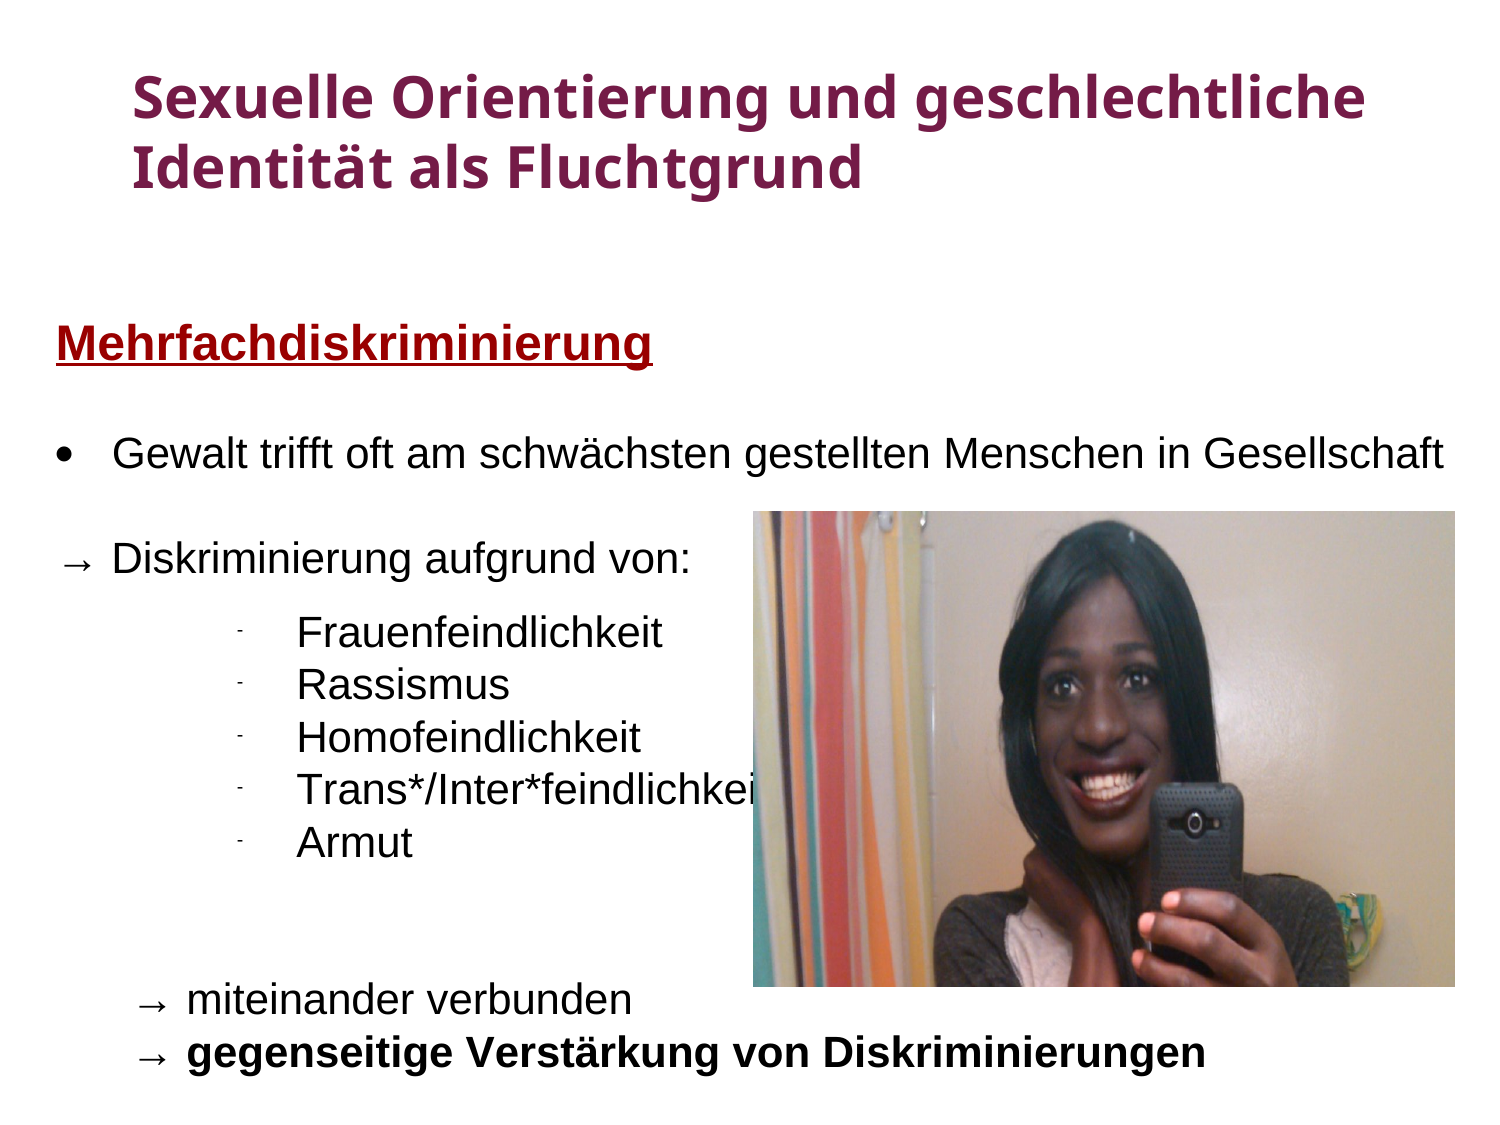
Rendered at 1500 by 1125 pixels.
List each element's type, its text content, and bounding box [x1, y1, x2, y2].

text_box Mehrfachdiskriminierung Gewalt trifft oft am schwächsten gestellten Menschen in Gesellschaft → Diskriminierung aufgrund von: Frauenfeindlichkeit Rassismus Homofeindlichkeit Trans*/Inter*feindlichkeit Armut → miteinander verbunden → gegenseitige Verstärkung von Diskriminierungen [40, 244, 1500, 1084]
picture [753, 511, 1455, 987]
text_box Sexuelle Orientierung und geschlechtliche Identität als Fluchtgrund [75, 45, 1425, 233]
